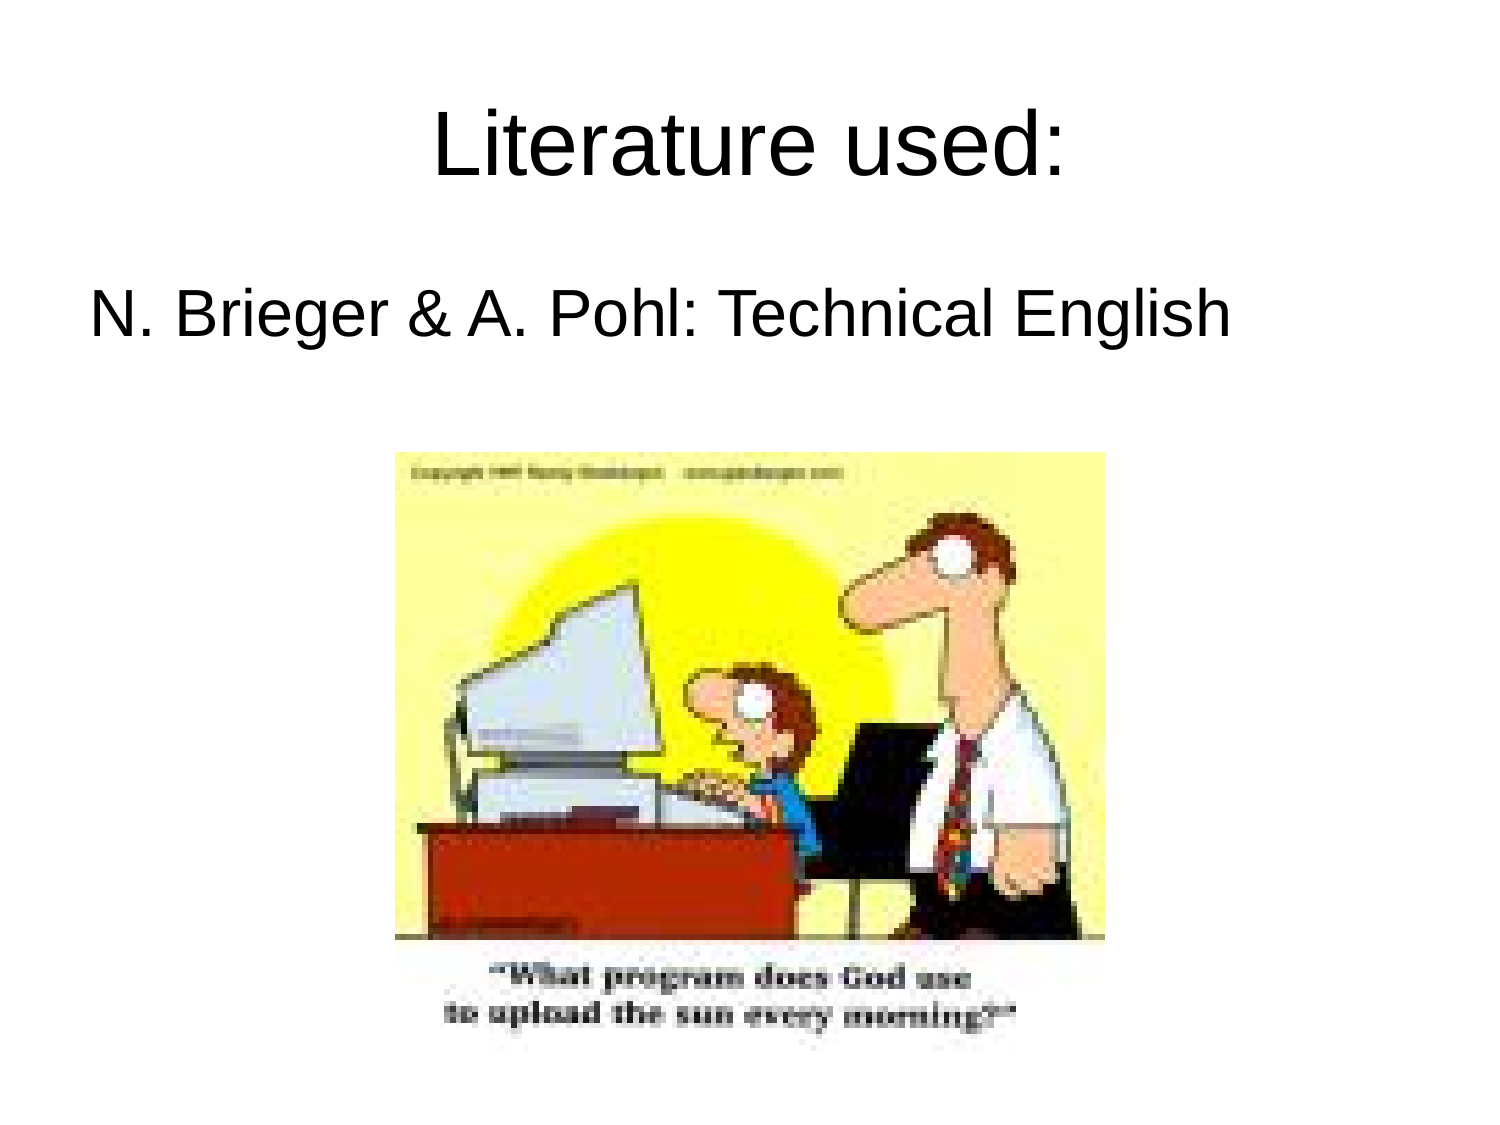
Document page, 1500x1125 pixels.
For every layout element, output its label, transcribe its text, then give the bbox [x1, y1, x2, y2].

picture [395, 452, 1105, 1051]
title Literature used: [75, 45, 1425, 233]
list N. Brieger & A. Pohl: Technical English [75, 262, 1425, 1006]
